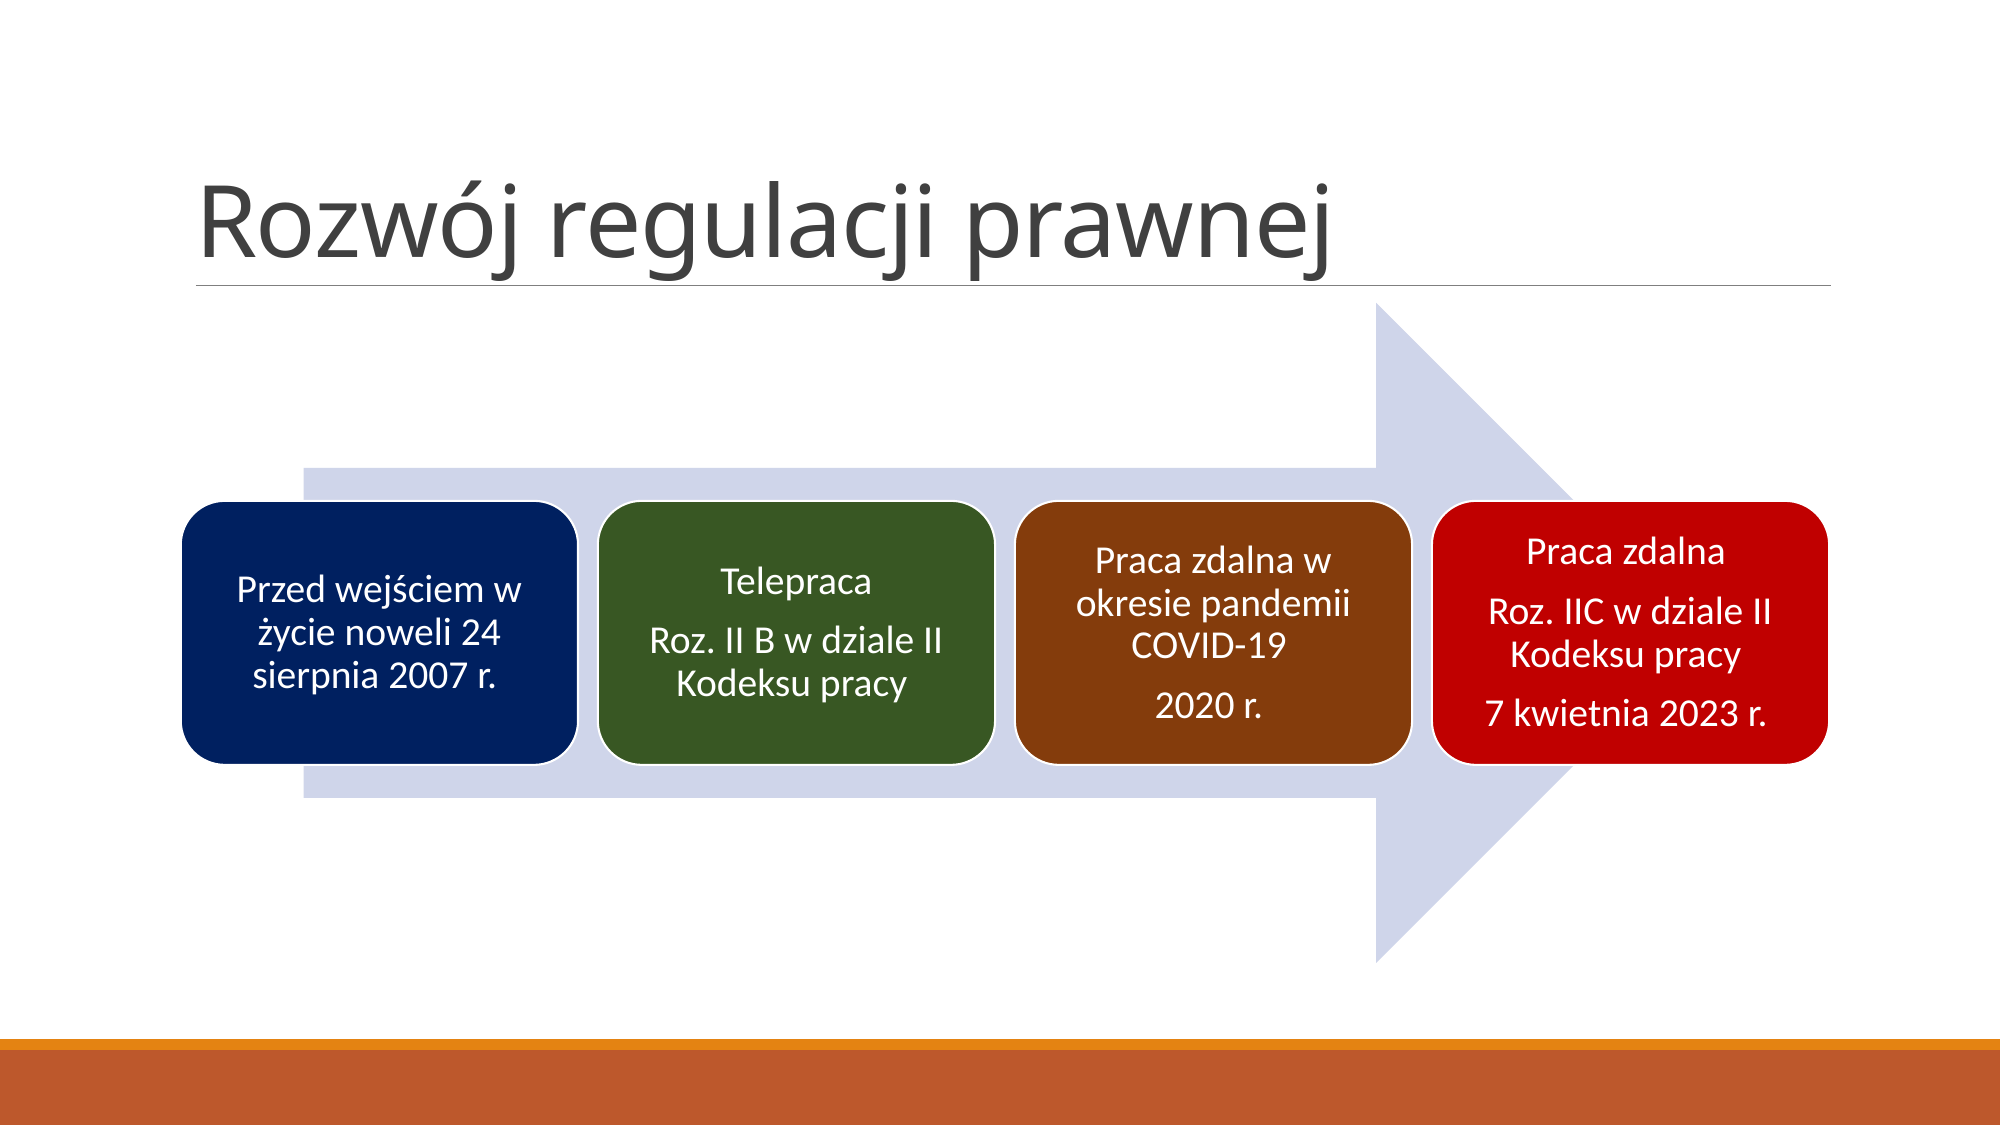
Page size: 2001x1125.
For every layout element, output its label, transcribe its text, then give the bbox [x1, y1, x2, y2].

text_box Praca zdalna w okresie pandemii COVID-19 2020 r. [1014, 500, 1413, 765]
text_box Przed wejściem w życie noweli 24 sierpnia 2007 r. [180, 500, 579, 765]
text_box [303, 302, 1575, 963]
text_box Praca zdalna Roz. IIC w dziale II Kodeksu pracy 7 kwietnia 2023 r. [1431, 500, 1830, 765]
title Rozwój regulacji prawnej [180, 47, 1831, 286]
text_box Telepraca Roz. II B w dziale II Kodeksu pracy [597, 500, 996, 765]
